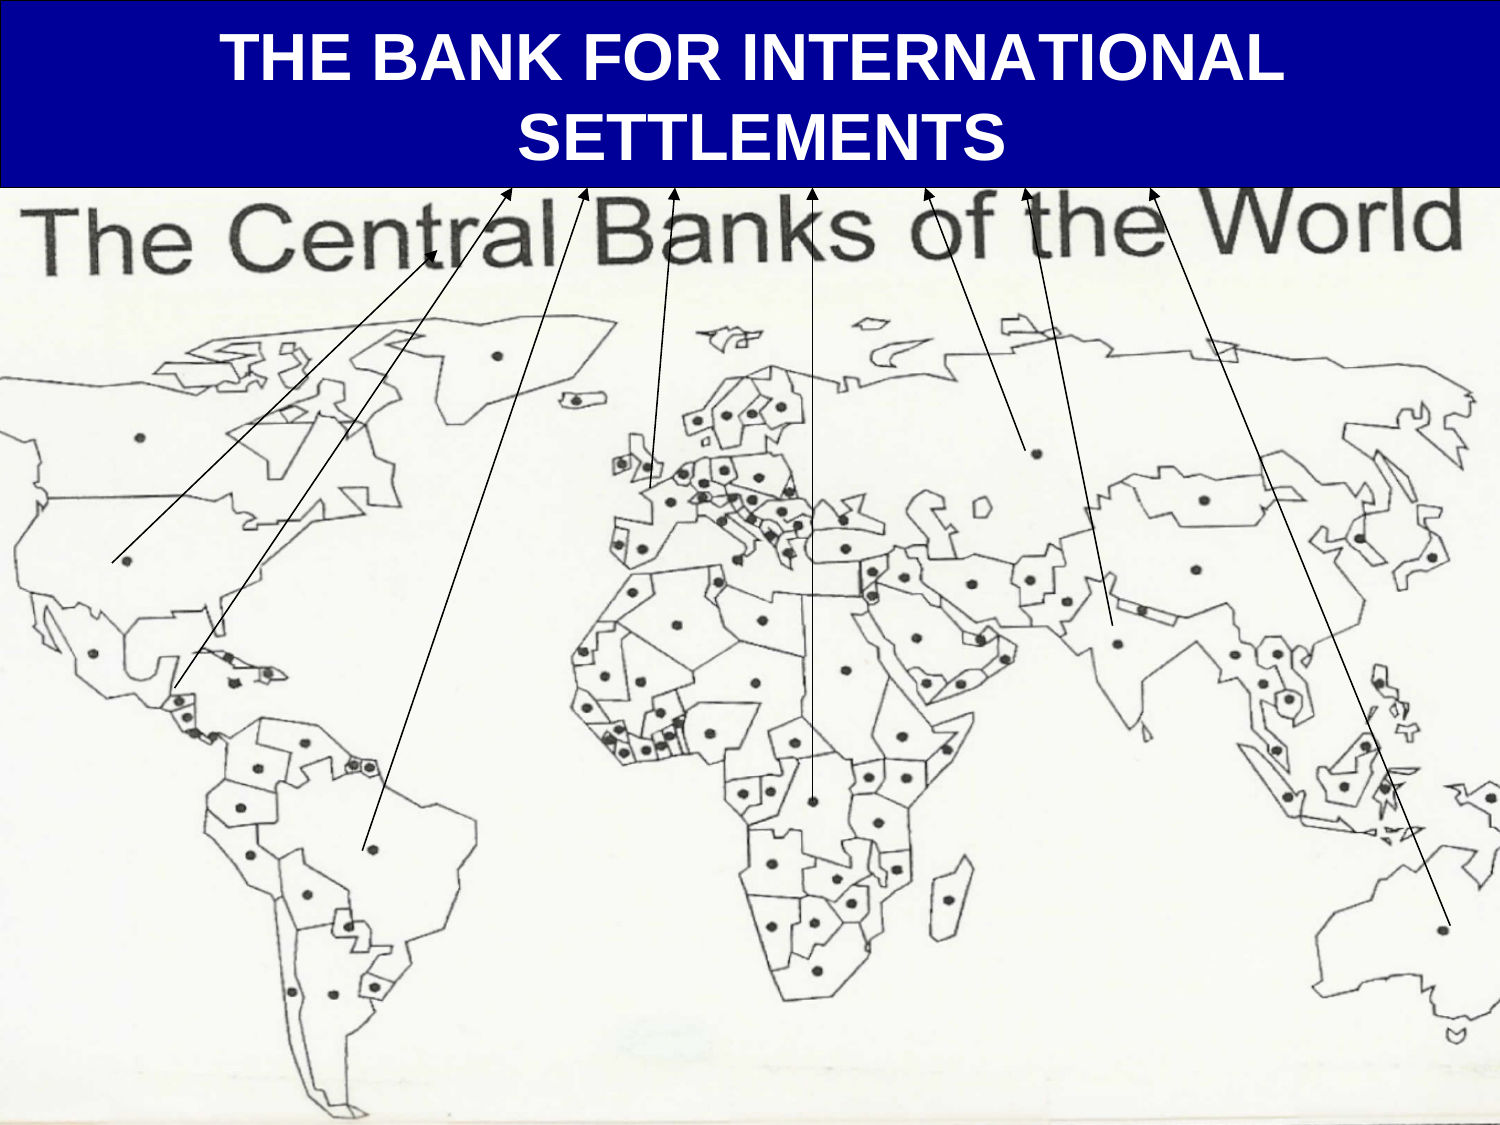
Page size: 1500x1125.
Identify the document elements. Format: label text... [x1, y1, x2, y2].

text_box THE BANK FOR INTERNATIONAL SETTLEMENTS [0, 0, 1500, 188]
picture [0, 188, 1500, 1125]
